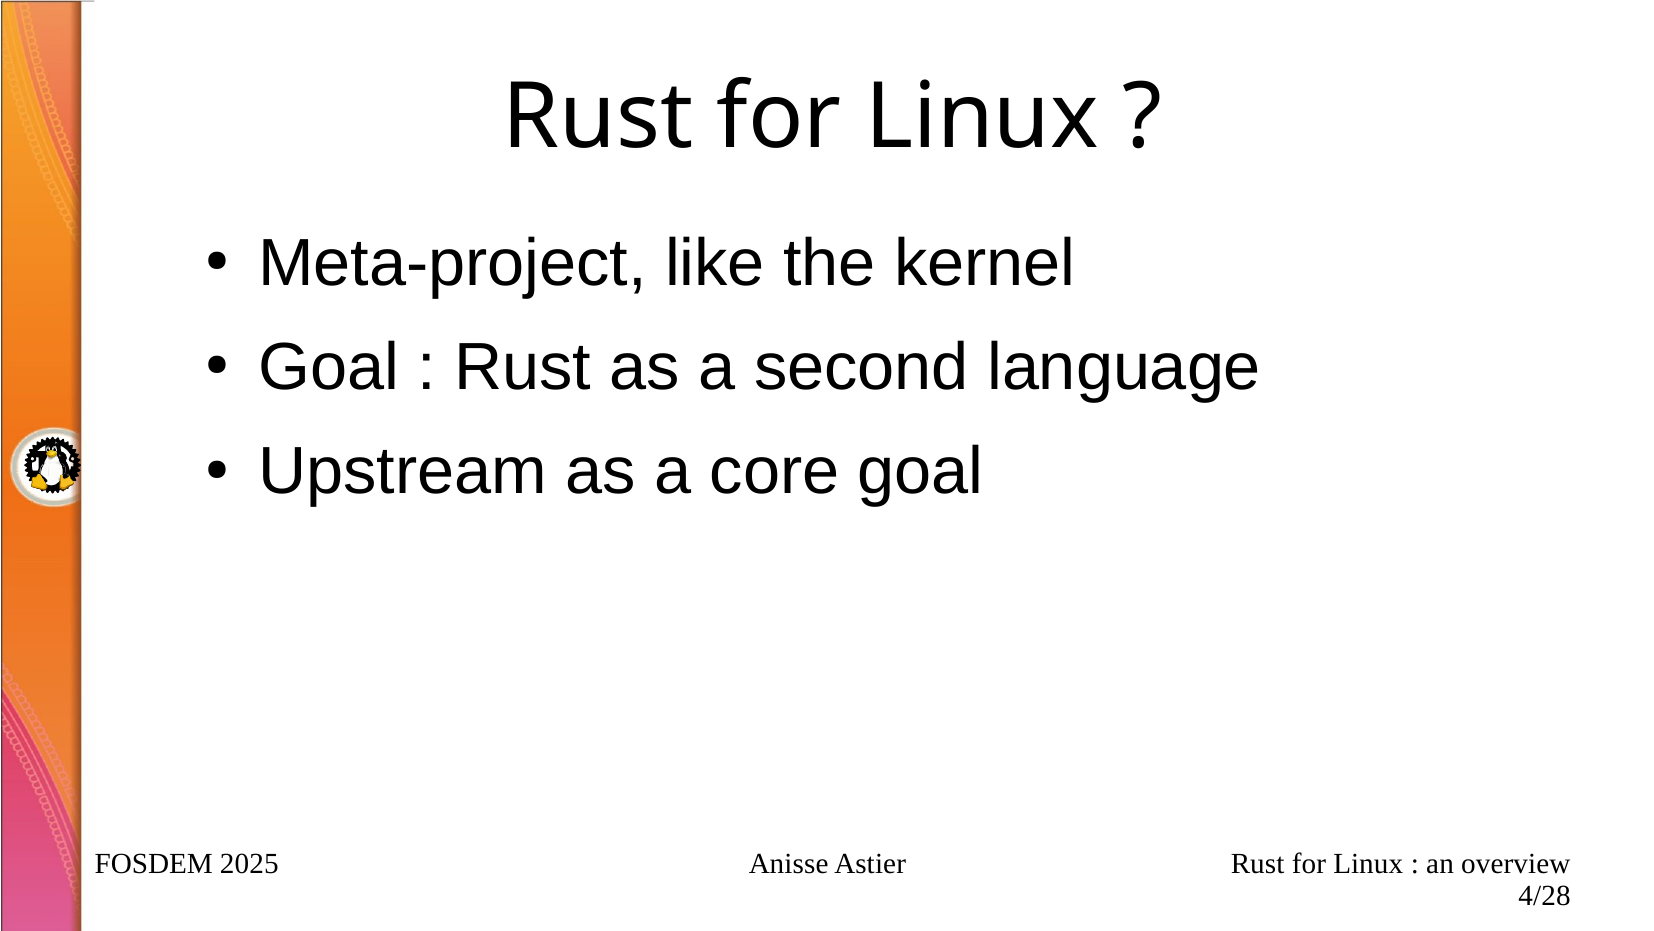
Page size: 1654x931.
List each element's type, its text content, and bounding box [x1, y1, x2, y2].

picture [2, 2, 95, 931]
list Meta-project, like the kernel Goal : Rust as a second language Upstream as a core goal [187, 225, 1613, 758]
title Rust for Linux ? [94, 37, 1571, 188]
